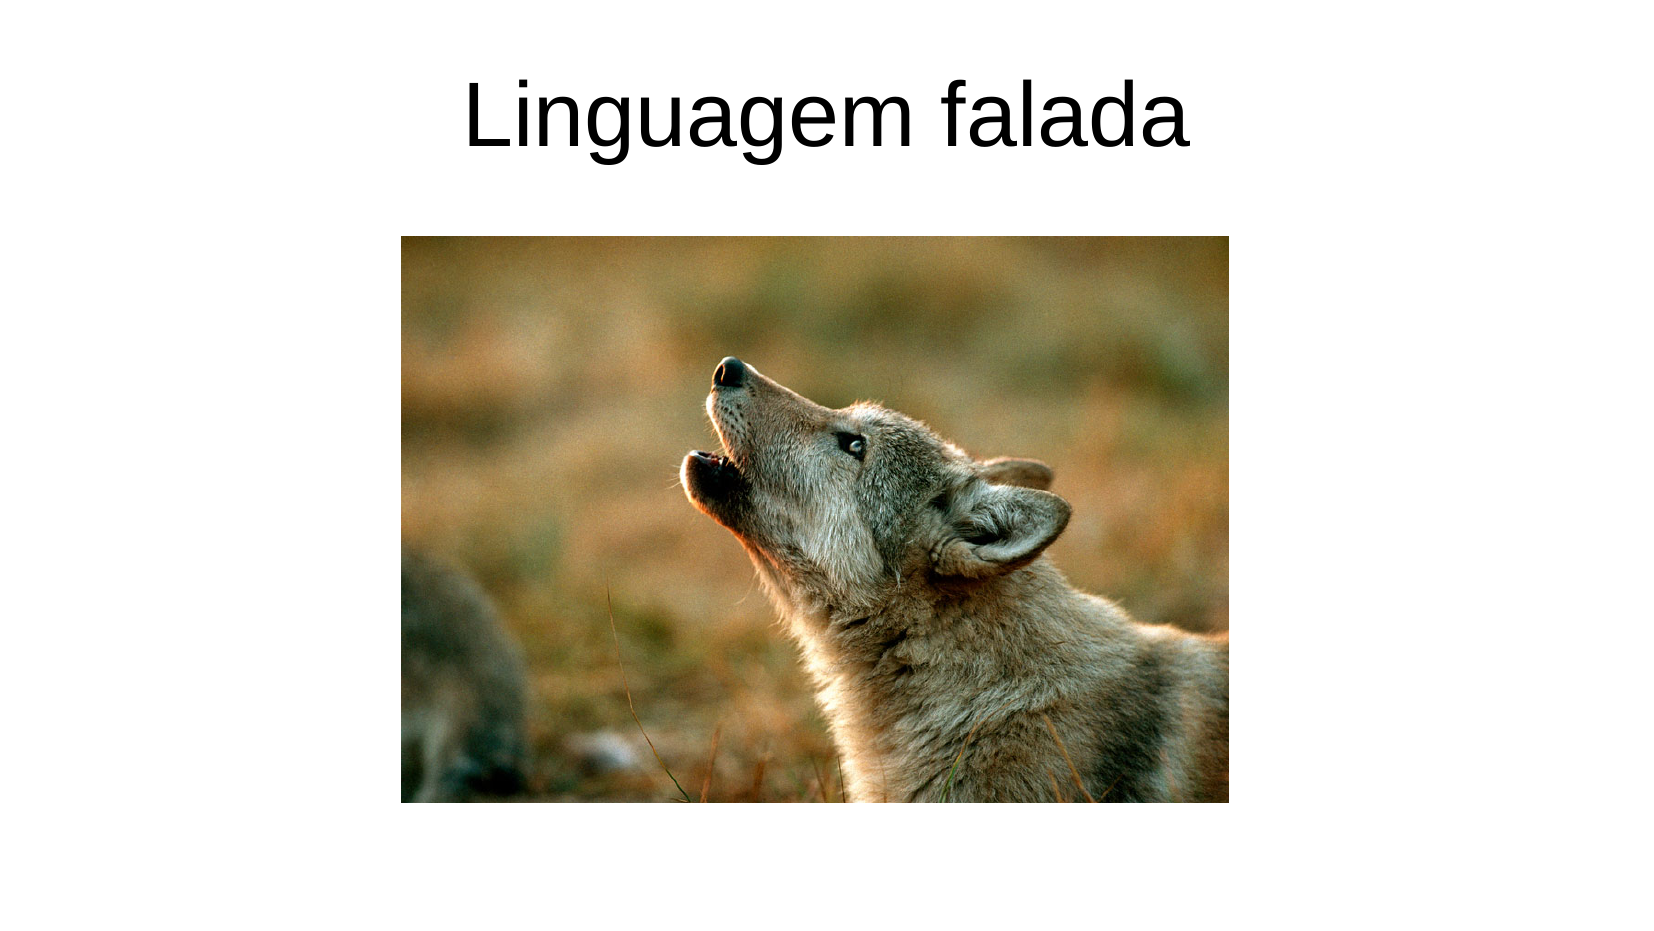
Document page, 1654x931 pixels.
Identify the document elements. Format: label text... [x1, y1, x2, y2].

title Linguagem falada [82, 37, 1571, 193]
picture [401, 236, 1229, 803]
